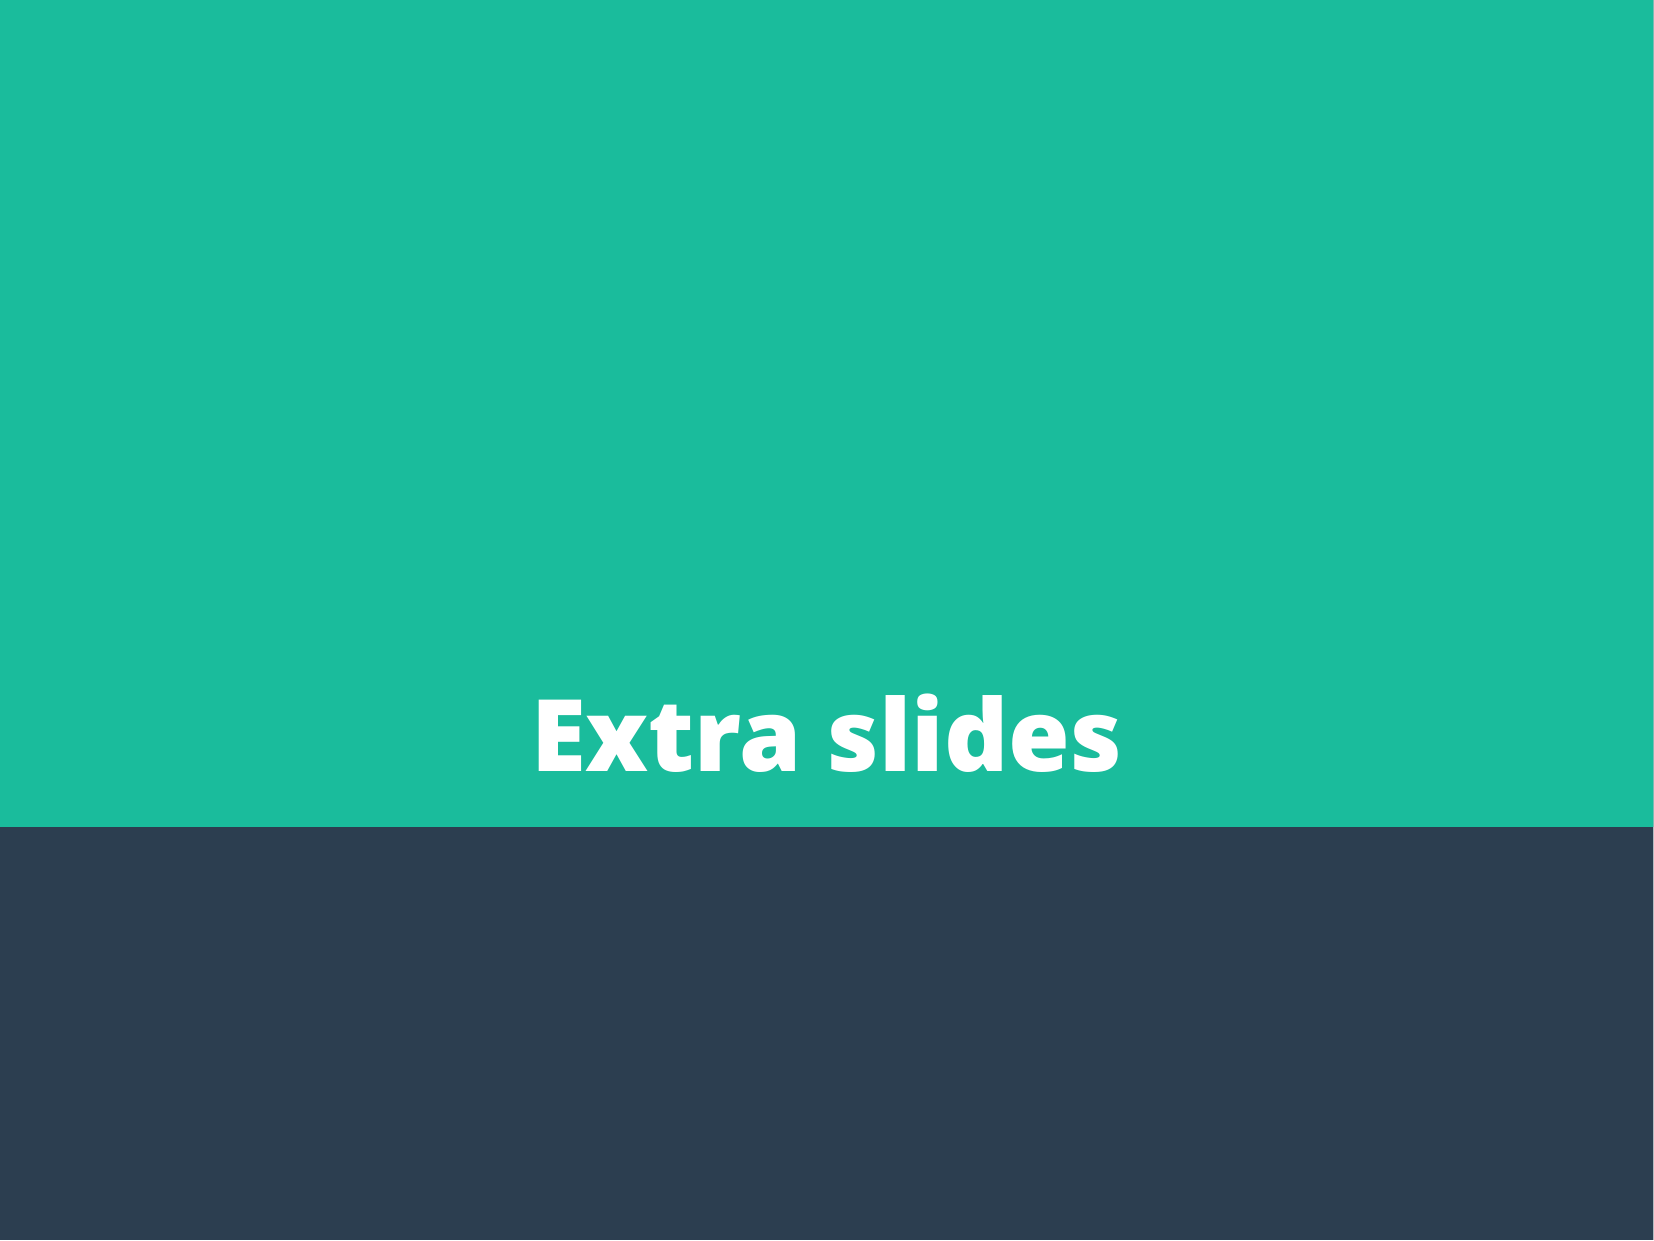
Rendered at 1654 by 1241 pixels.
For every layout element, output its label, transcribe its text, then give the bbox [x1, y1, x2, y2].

title Extra slides [59, 620, 1595, 778]
